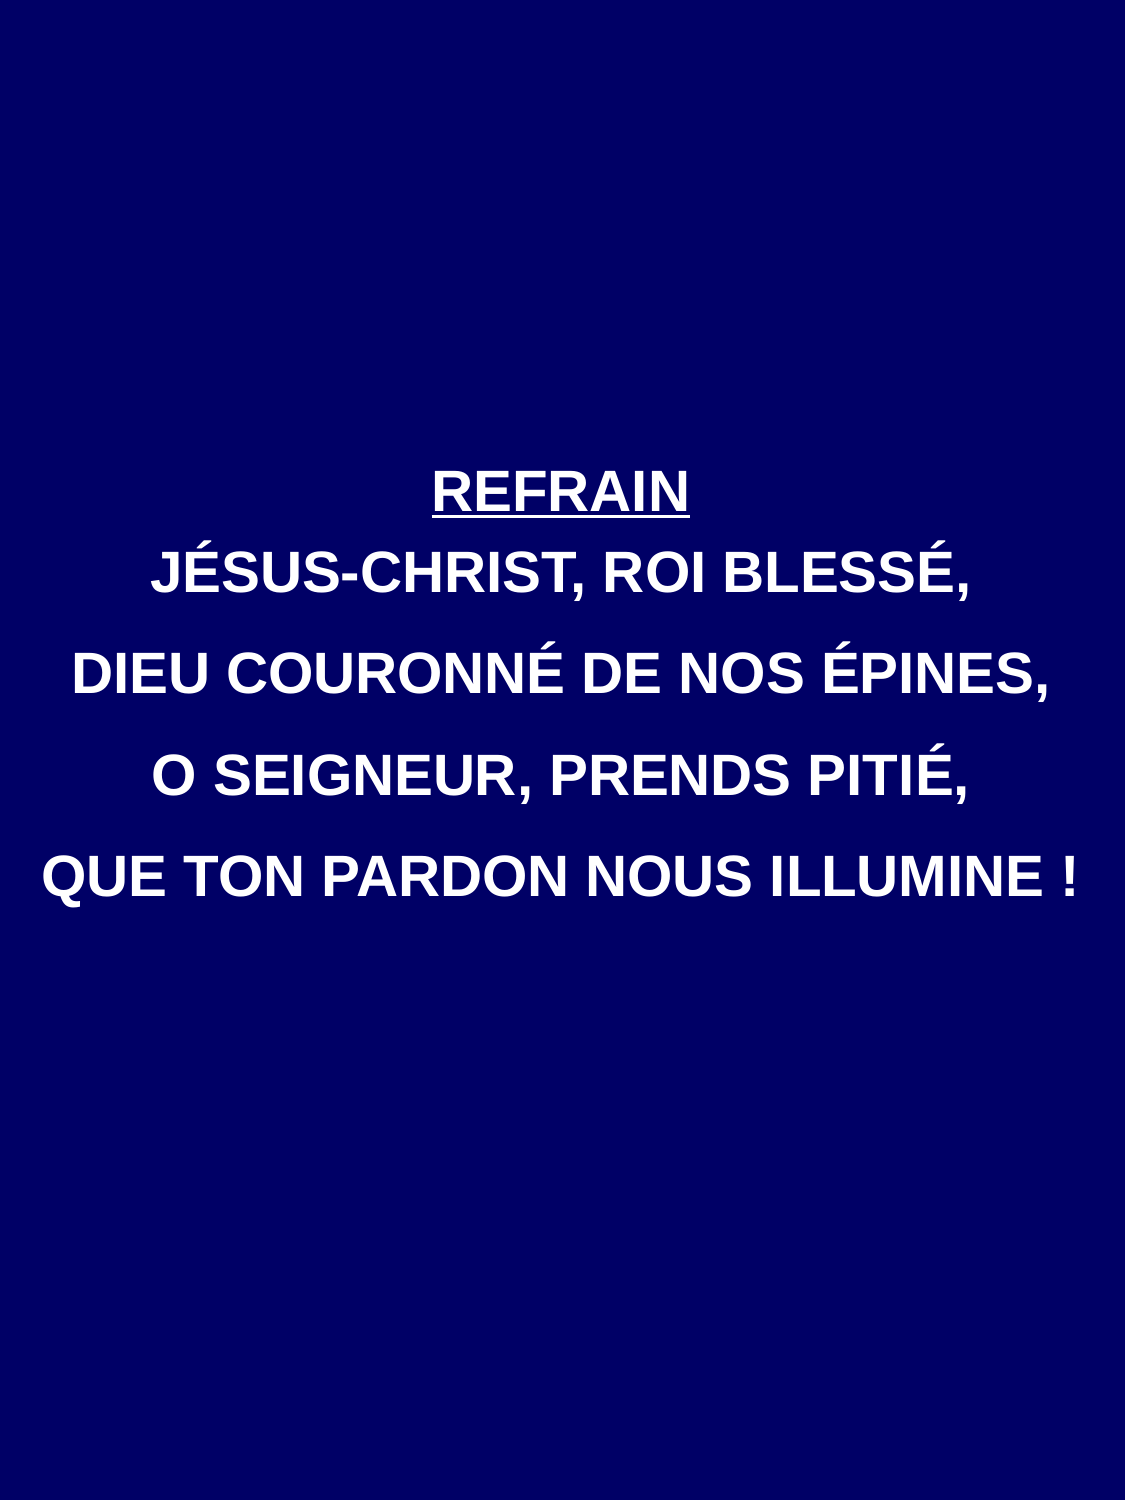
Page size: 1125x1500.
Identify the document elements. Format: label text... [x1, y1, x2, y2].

text_box REFRAIN JÉSUS-CHRIST, ROI BLESSÉ, DIEU COURONNÉ DE NOS ÉPINES, O SEIGNEUR, PRENDS PITIÉ, QUE TON PARDON NOUS ILLUMINE ! [11, 35, 1111, 1441]
